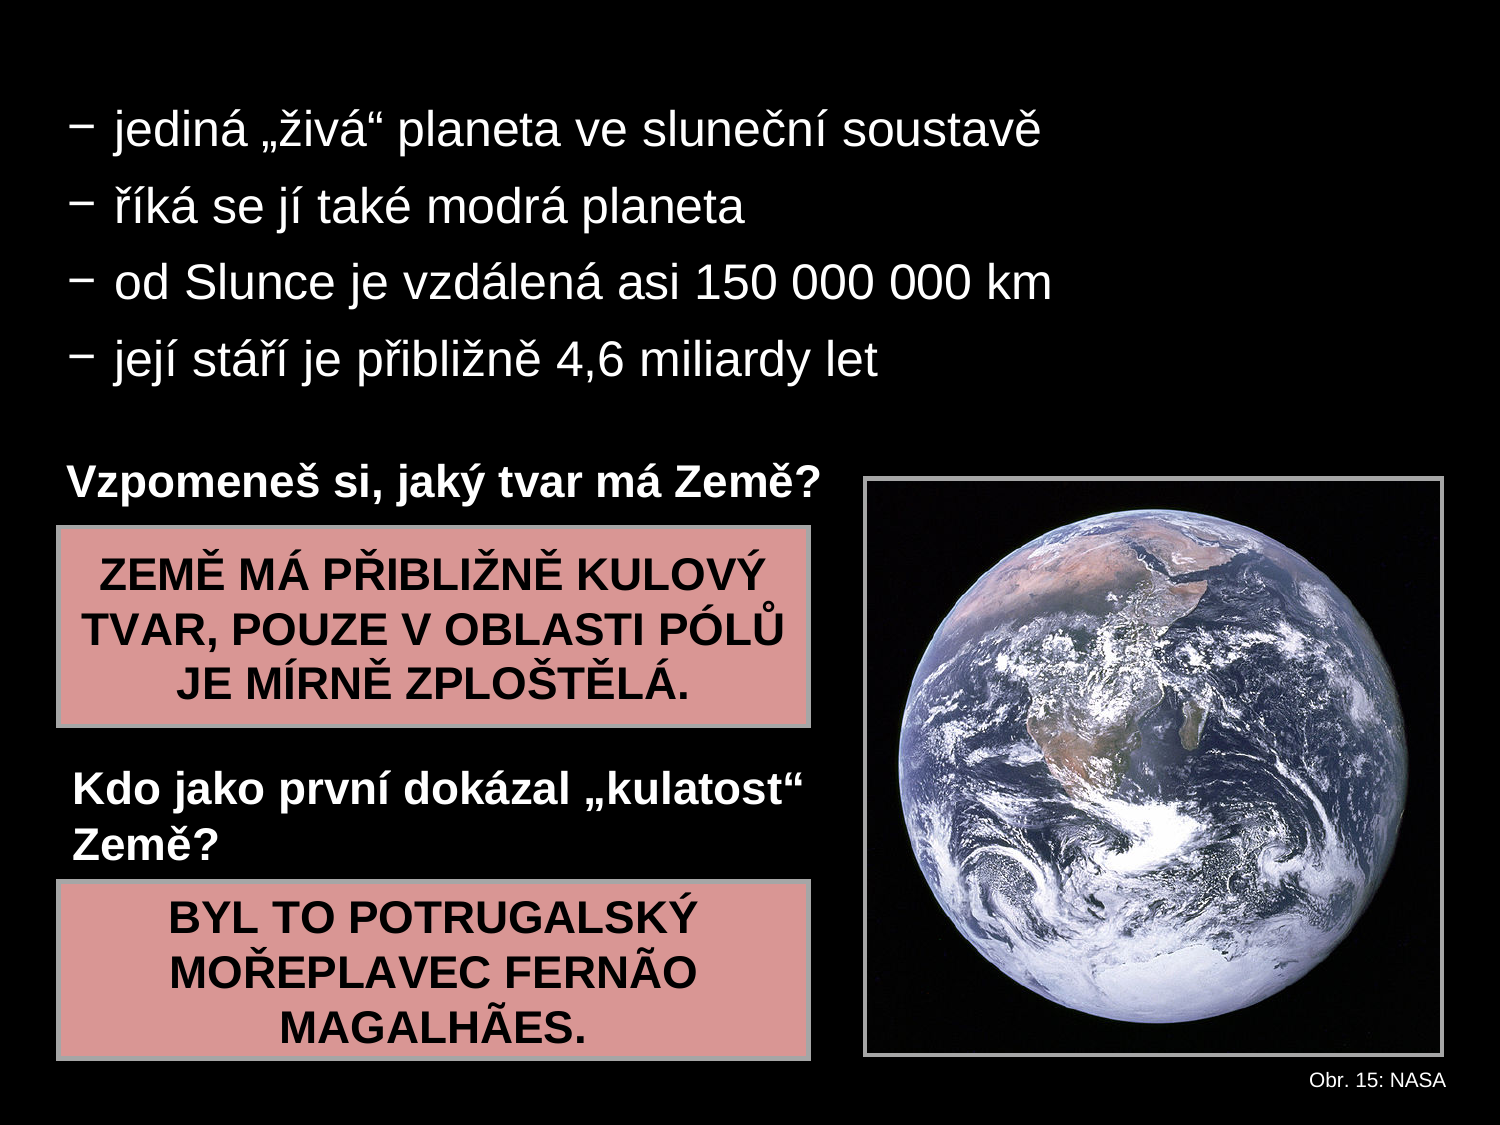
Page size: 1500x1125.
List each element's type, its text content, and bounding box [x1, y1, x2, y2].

text_box jediná „živá“ planeta ve sluneční soustavě říká se jí také modrá planeta od Slunce je vzdálená asi 150 000 000 km její stáří je přibližně 4,6 miliardy let [52, 88, 1069, 395]
text_box ZEMĚ MÁ PŘIBLIŽNĚ KULOVÝ TVAR, POUZE V OBLASTI PÓLŮ JE MÍRNĚ ZPLOŠTĚLÁ. [58, 527, 809, 727]
text_box Vzpomeneš si, jaký tvar má Země? [51, 444, 838, 515]
text_box BYL TO POTRUGALSKÝ MOŘEPLAVEC FERNÃO MAGALHÃES. [58, 881, 809, 1059]
text_box Kdo jako první dokázal „kulatost“ Země? [57, 751, 822, 877]
picture [867, 480, 1440, 1054]
text_box Obr. 15: NASA [1294, 1058, 1462, 1100]
